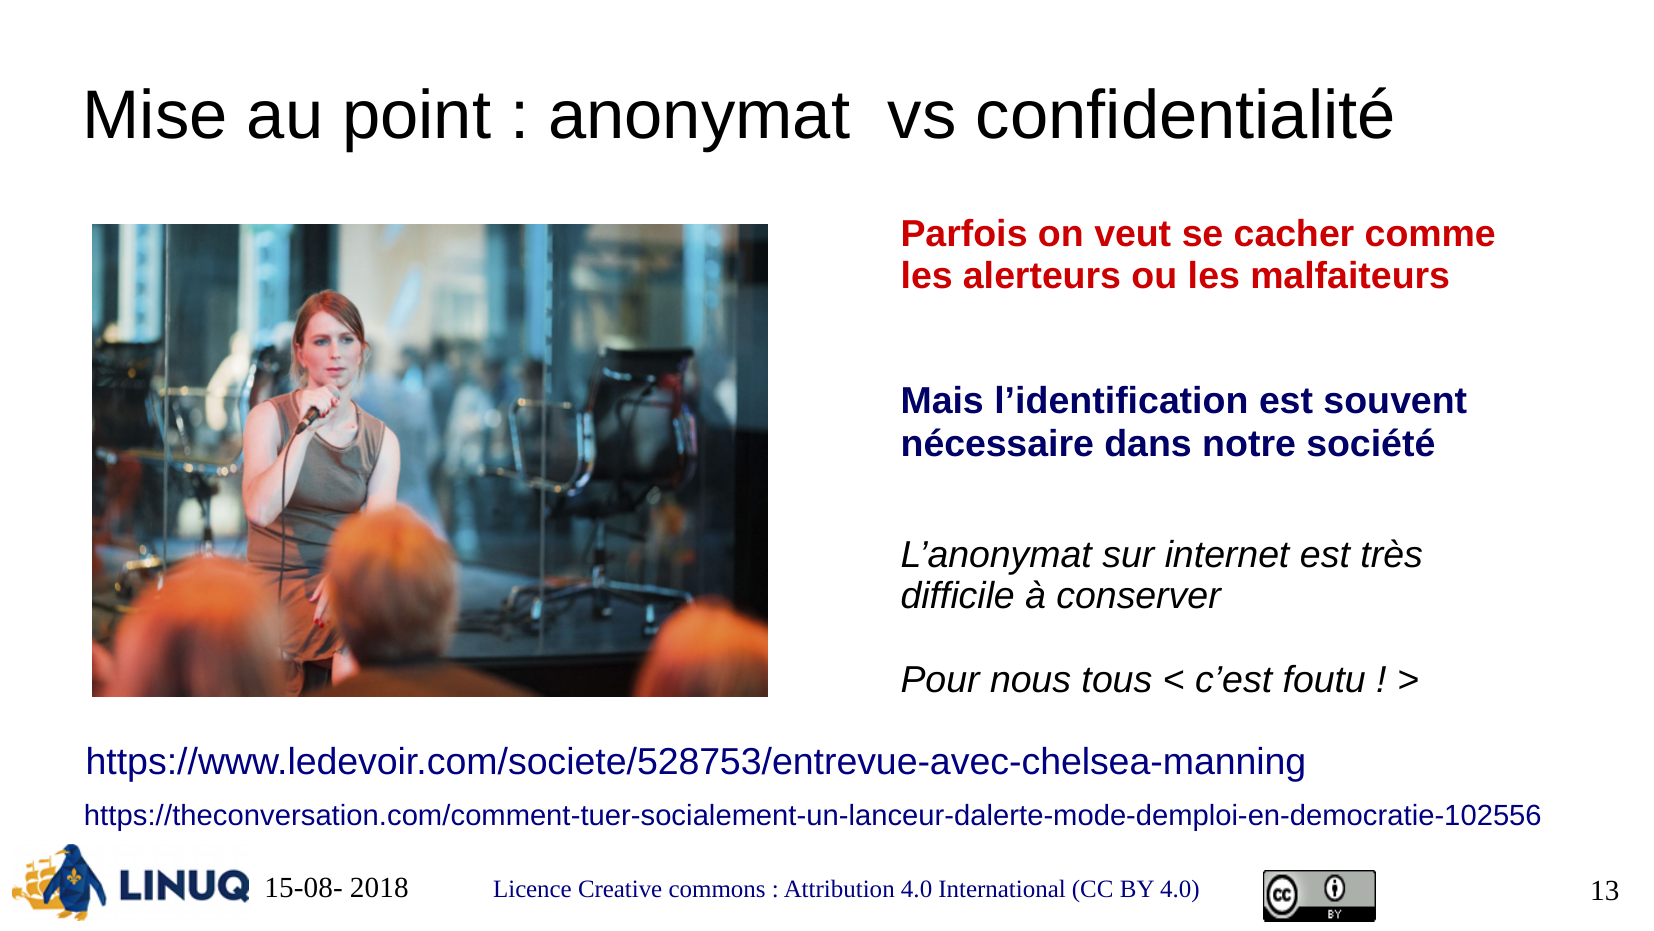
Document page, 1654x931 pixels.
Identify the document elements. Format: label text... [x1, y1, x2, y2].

text_box Parfois on veut se cacher comme les alerteurs ou les malfaiteurs Mais l’identification est souvent nécessaire dans notre société [885, 204, 1512, 525]
text_box https://theconversation.com/comment-tuer-socialement-un-lanceur-dalerte-mode-demploi-en-democratie-102556 [69, 791, 1560, 851]
picture [11, 844, 249, 921]
text_box L’anonymat sur internet est très difficile à conserver Pour nous tous < c’est foutu ! > [885, 525, 1524, 709]
picture [1263, 870, 1376, 922]
title Mise au point : anonymat vs confidentialité [82, 37, 1571, 193]
picture [92, 224, 768, 697]
text_box https://www.ledevoir.com/societe/528753/entrevue-avec-chelsea-manning [70, 733, 1335, 791]
